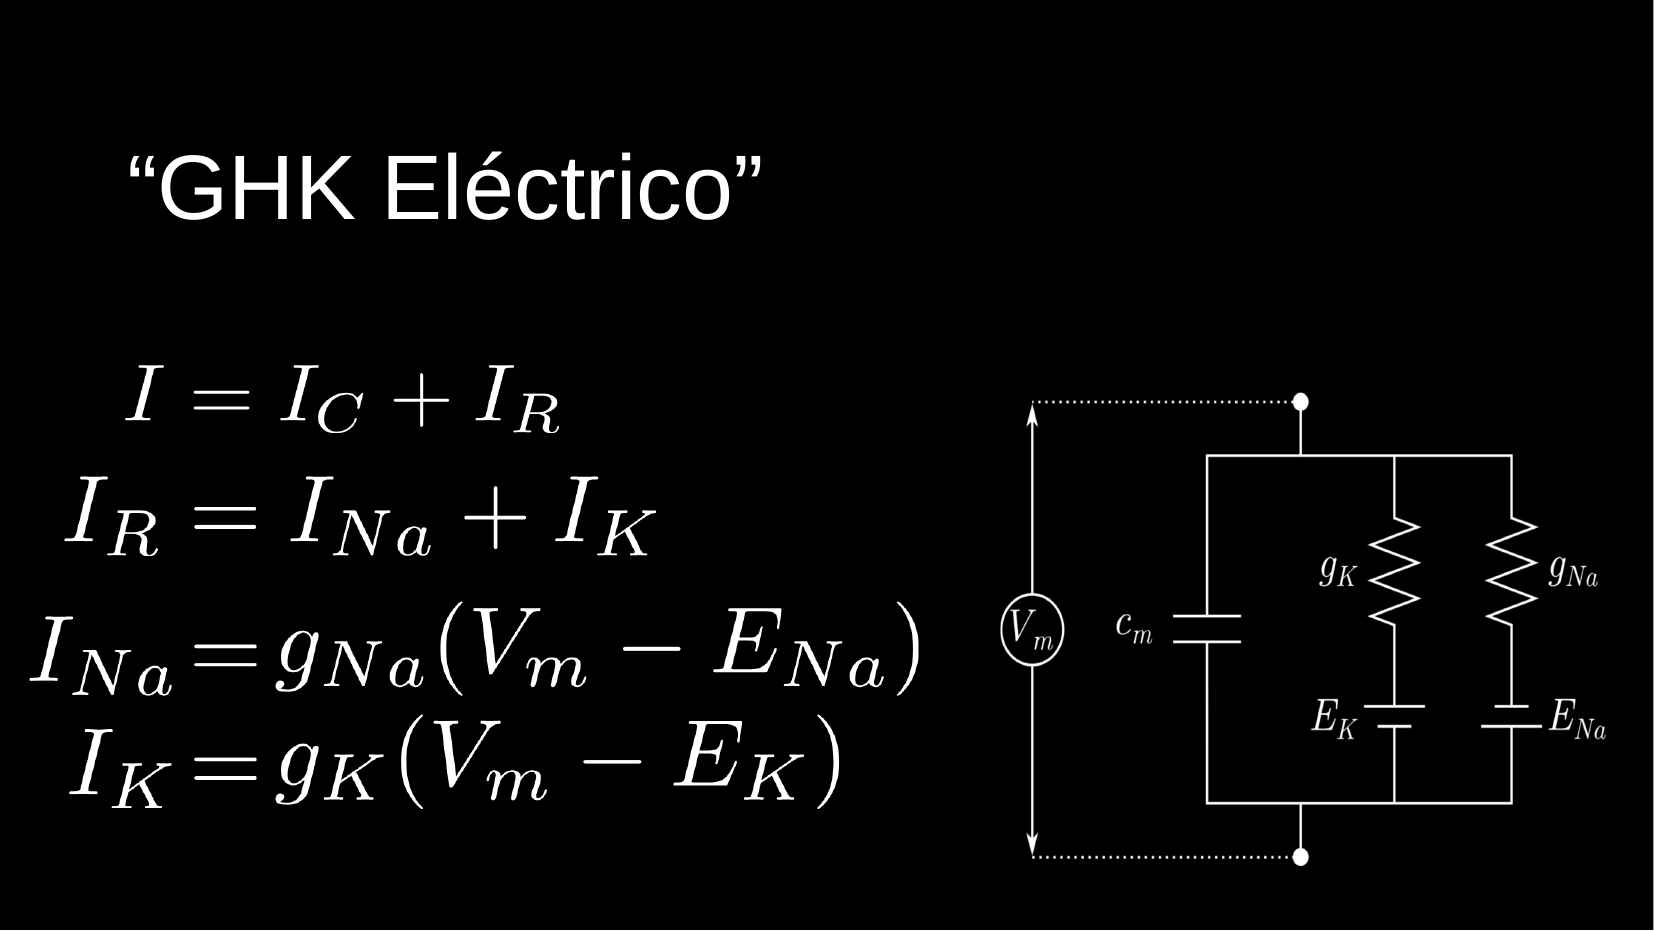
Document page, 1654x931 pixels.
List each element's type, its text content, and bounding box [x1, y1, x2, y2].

picture [29, 600, 921, 815]
picture [106, 360, 579, 440]
title “GHK Eléctrico” [0, 110, 892, 266]
picture [979, 383, 1625, 868]
picture [64, 476, 656, 556]
